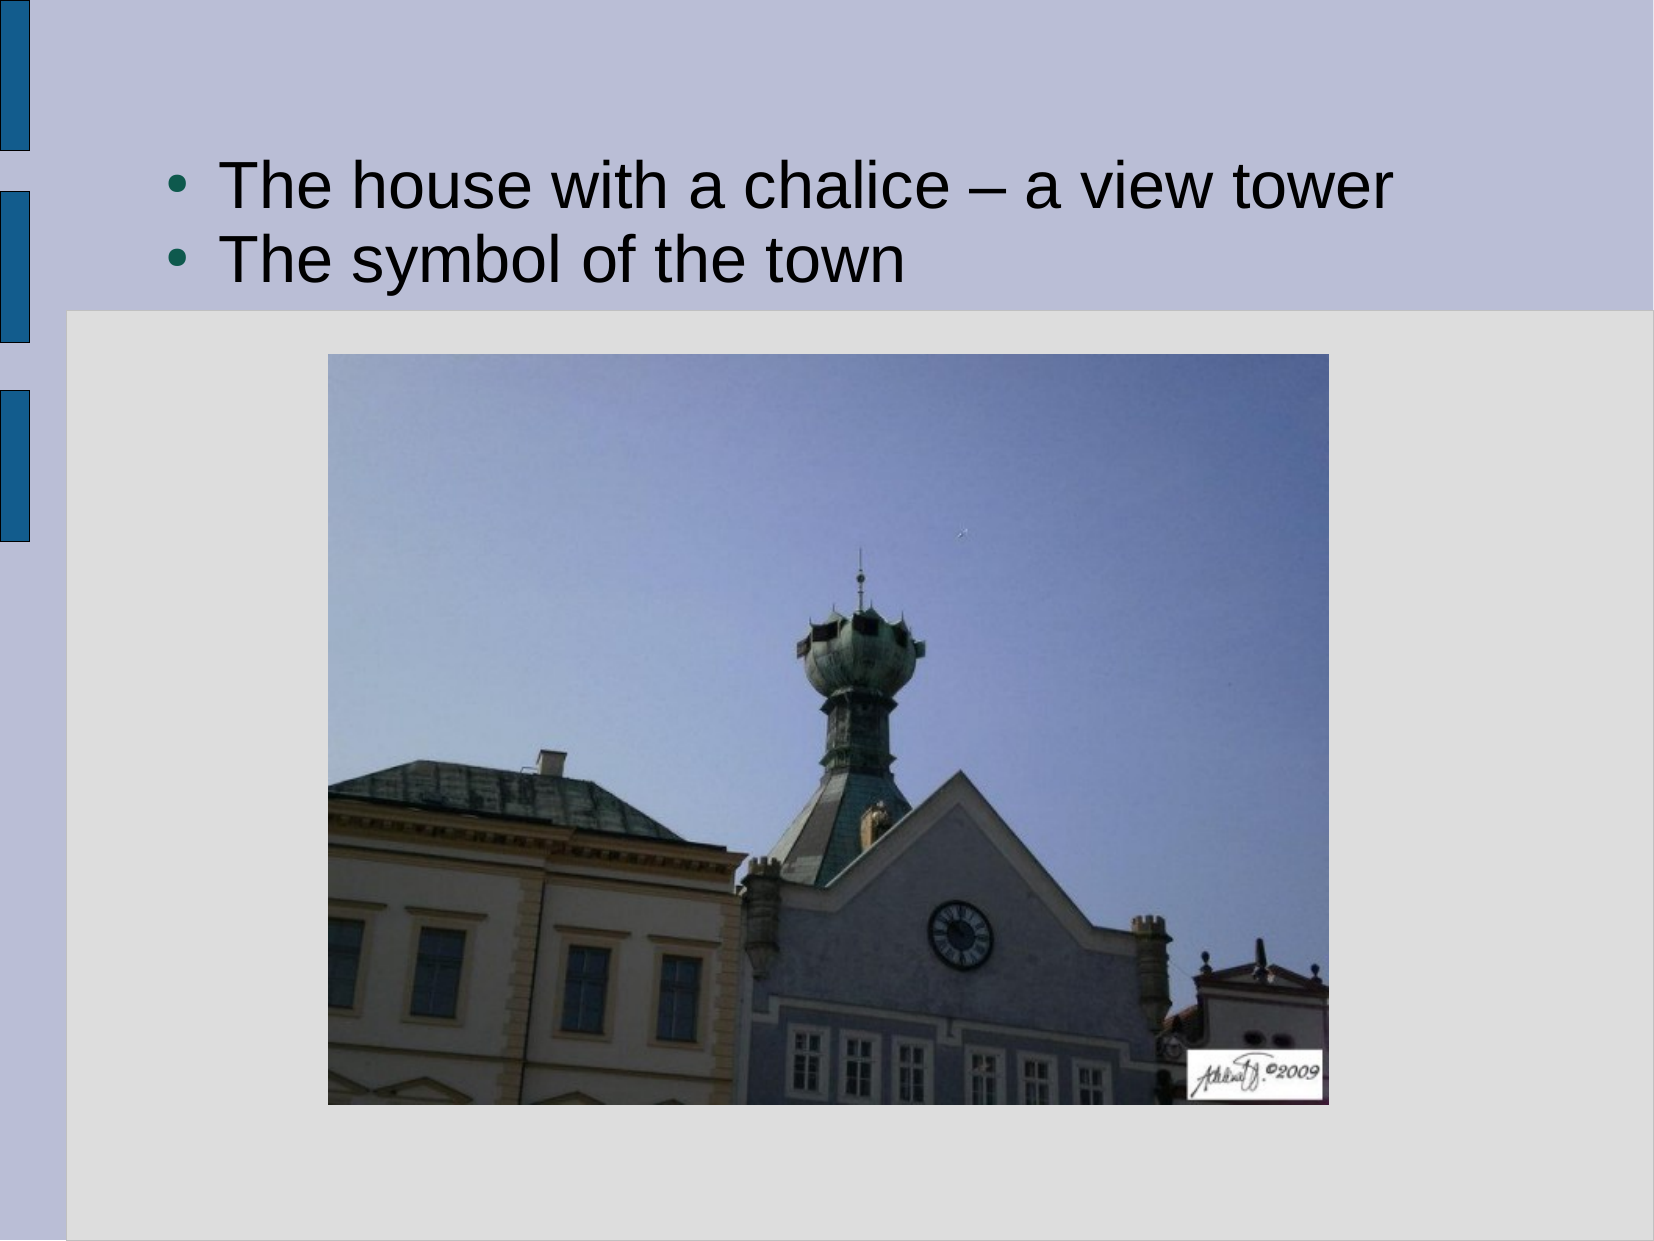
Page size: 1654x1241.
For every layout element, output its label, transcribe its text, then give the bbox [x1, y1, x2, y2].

list The house with a chalice – a view tower The symbol of the town [147, 147, 1560, 915]
picture [328, 354, 1329, 1105]
